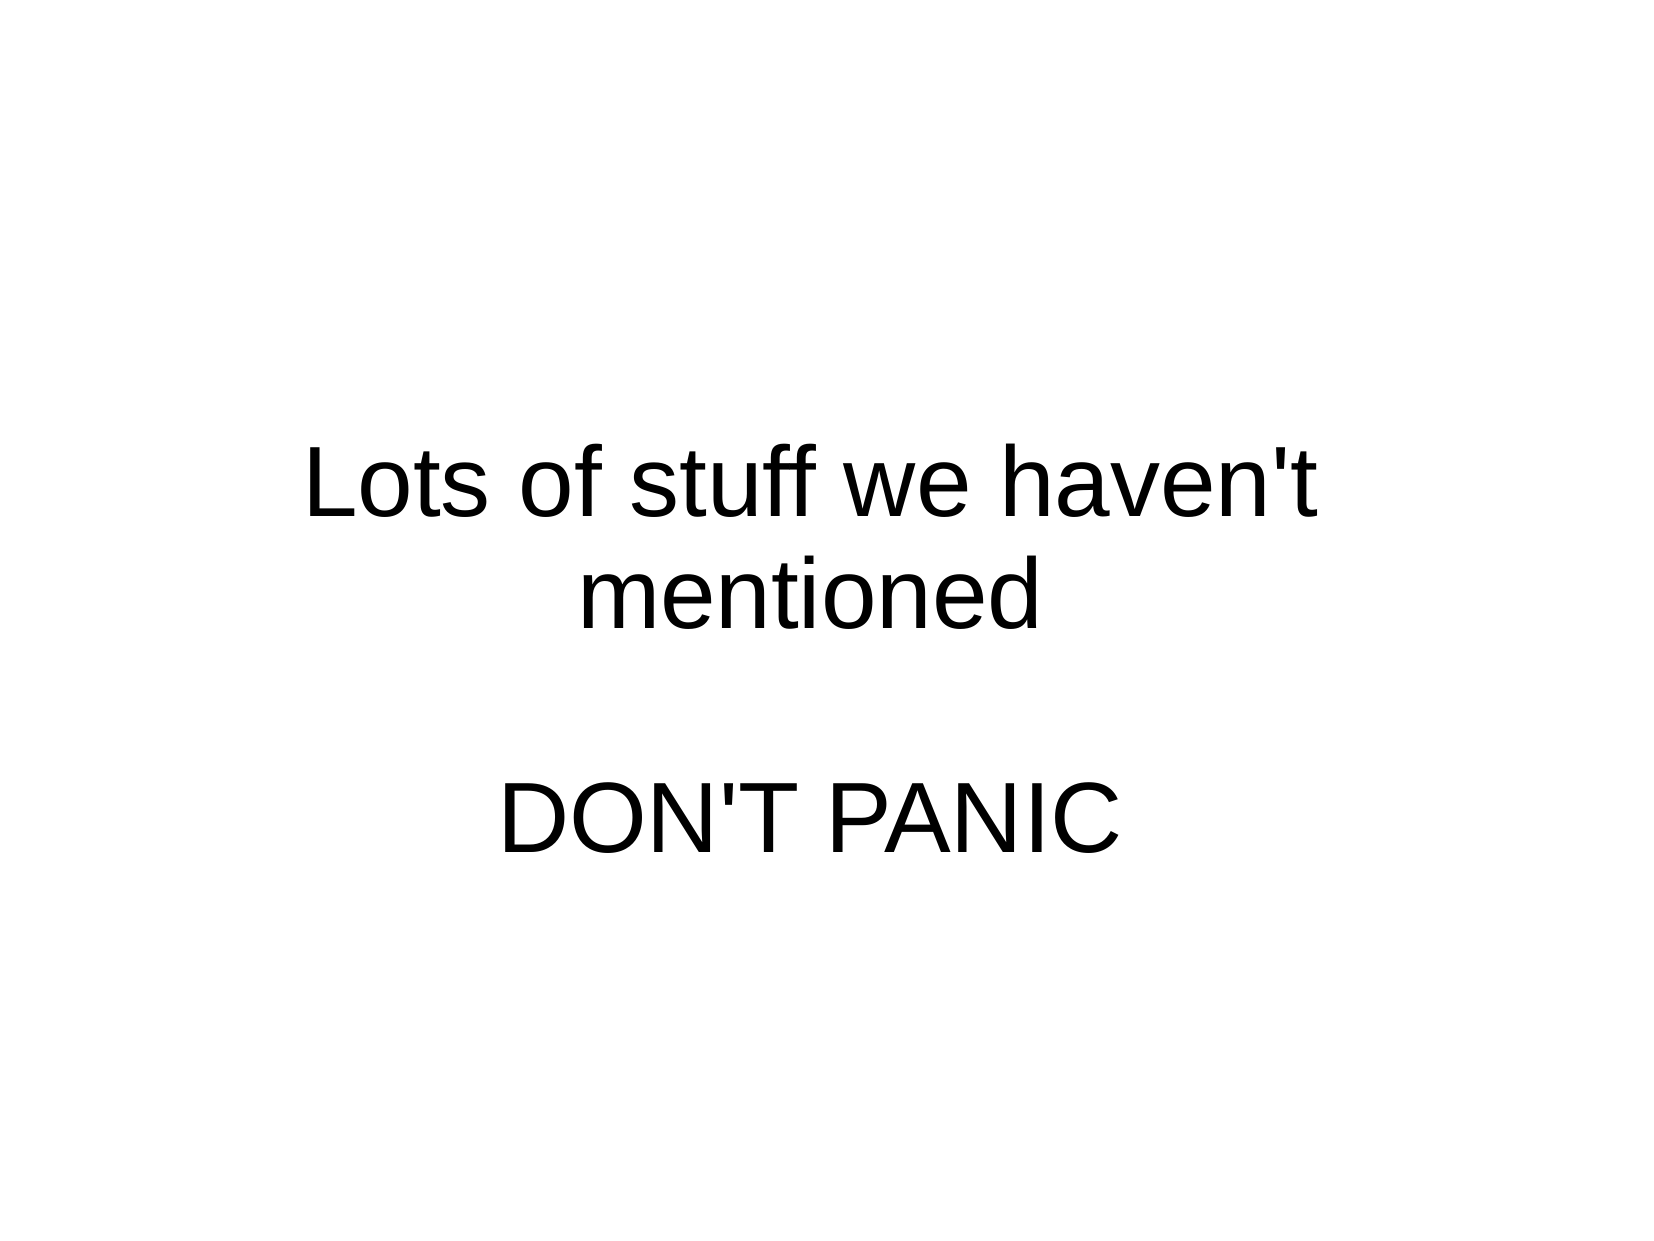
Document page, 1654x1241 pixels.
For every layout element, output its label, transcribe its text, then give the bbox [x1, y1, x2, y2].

text_box Lots of stuff we haven't mentioned DON'T PANIC [82, 290, 1538, 1010]
